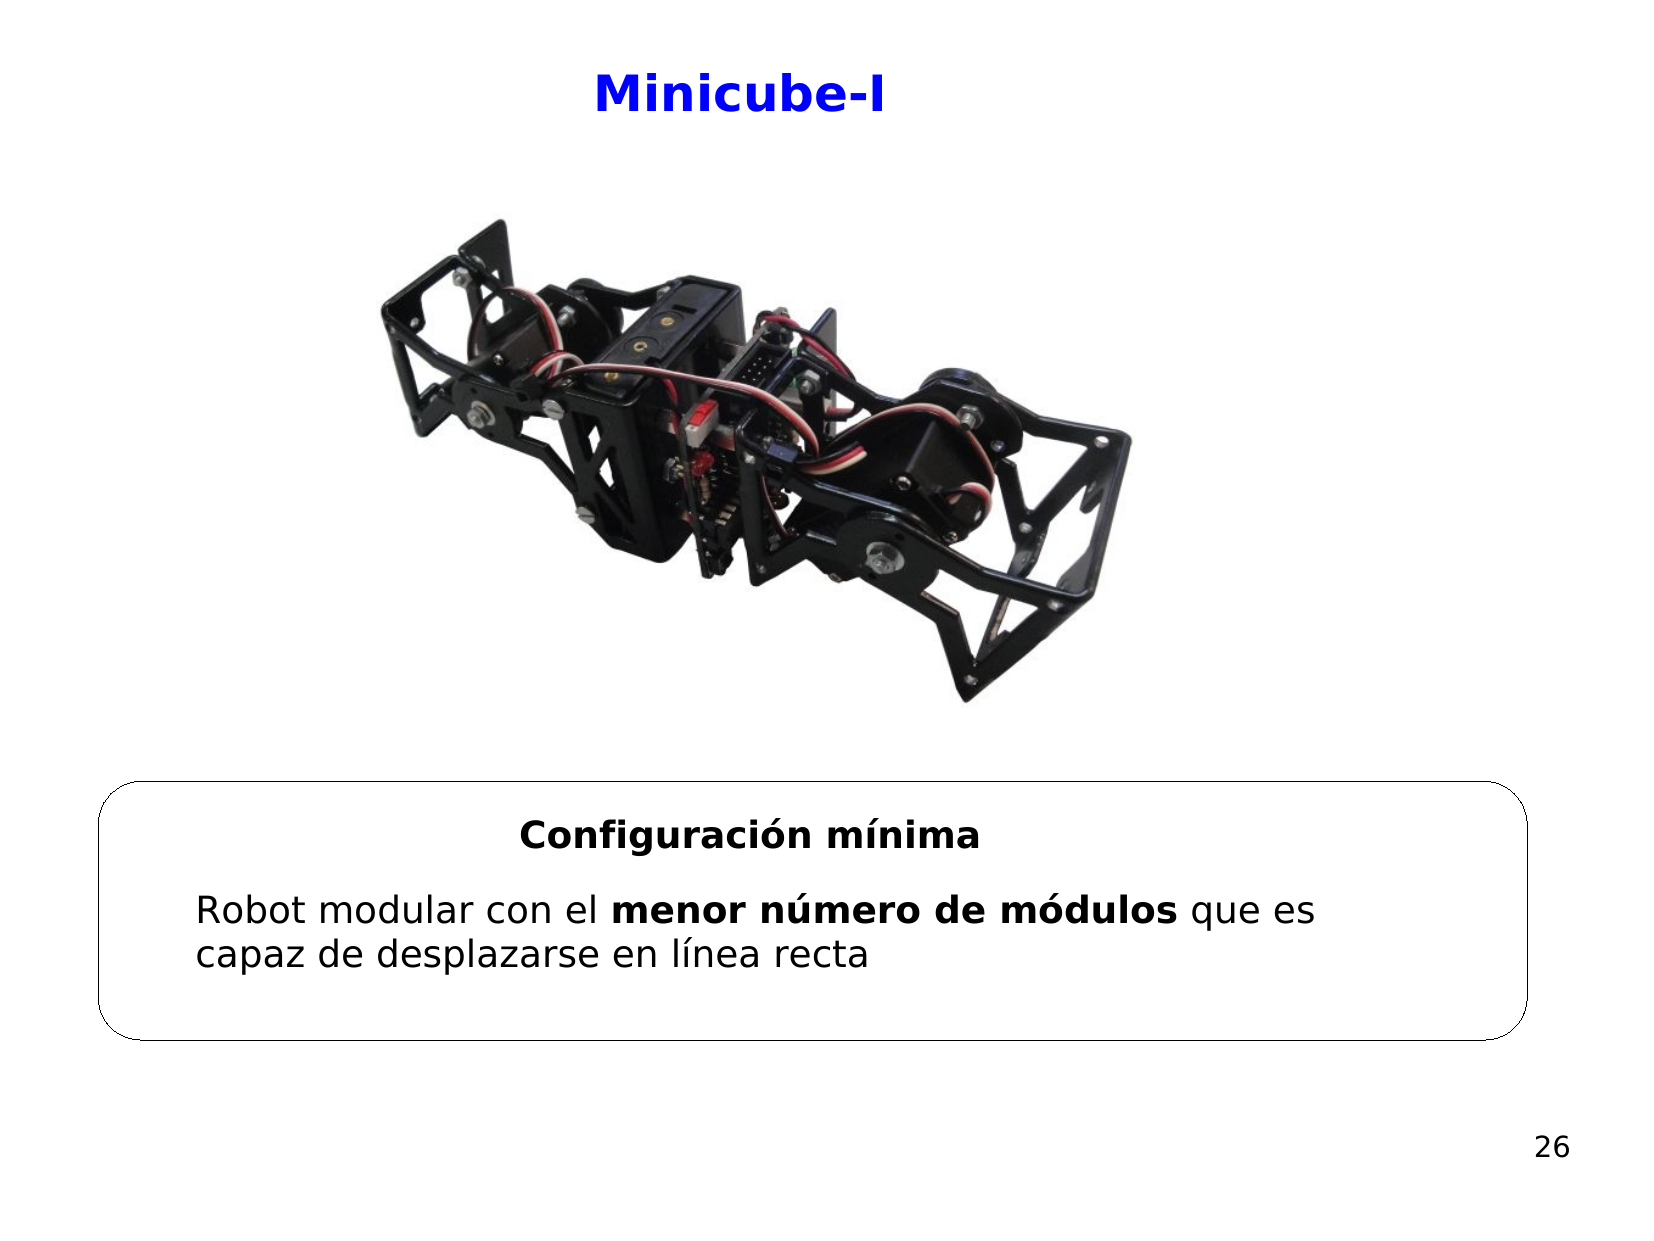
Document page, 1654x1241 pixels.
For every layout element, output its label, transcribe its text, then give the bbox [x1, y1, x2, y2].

picture [371, 211, 1140, 708]
text_box Configuración mínima [504, 806, 997, 869]
text_box Robot modular con el menor número de módulos que es capaz de desplazarse en línea recta [180, 881, 1429, 984]
text_box Minicube-I [578, 57, 903, 131]
